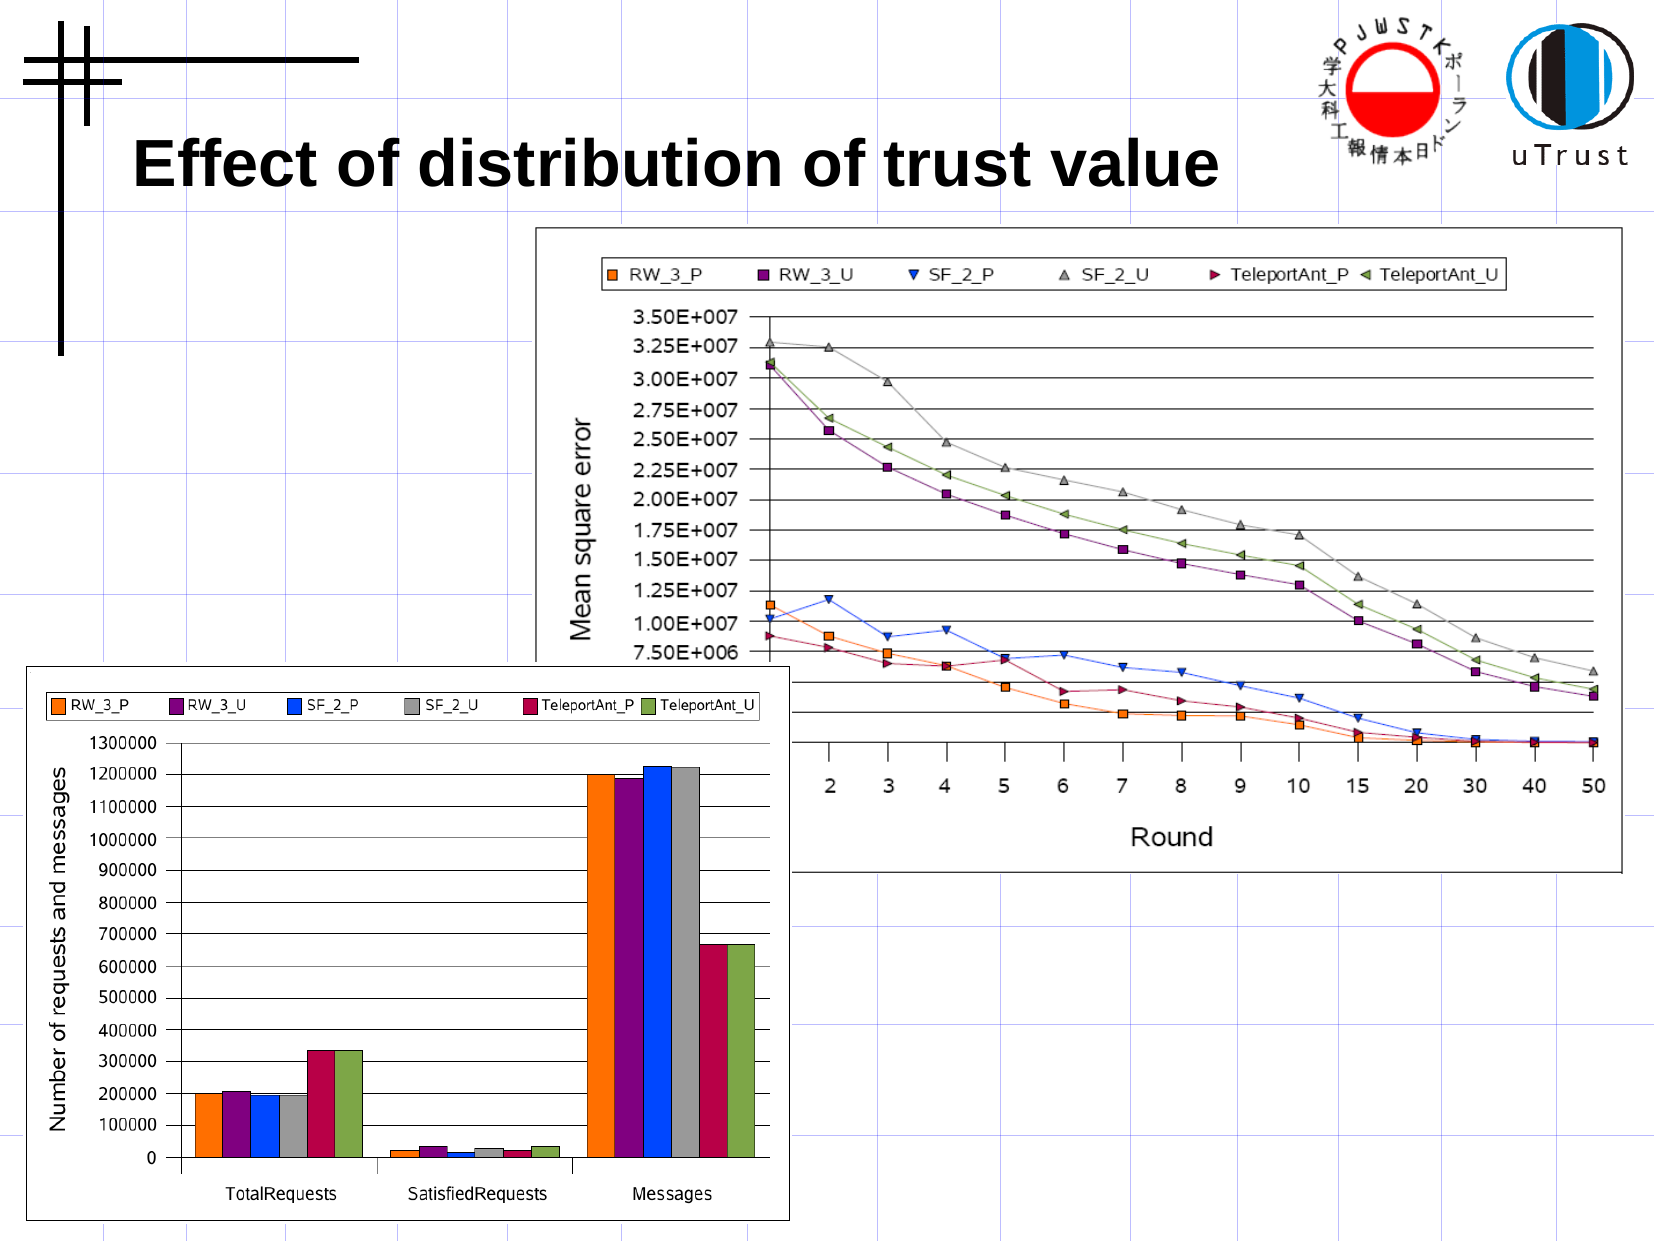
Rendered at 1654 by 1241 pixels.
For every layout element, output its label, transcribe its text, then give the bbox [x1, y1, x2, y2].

picture [1304, 0, 1479, 178]
picture [1506, 23, 1634, 165]
text_box Effect of distribution of trust value [118, 118, 1394, 502]
picture [23, 224, 1625, 1224]
picture [1512, 30, 1565, 125]
